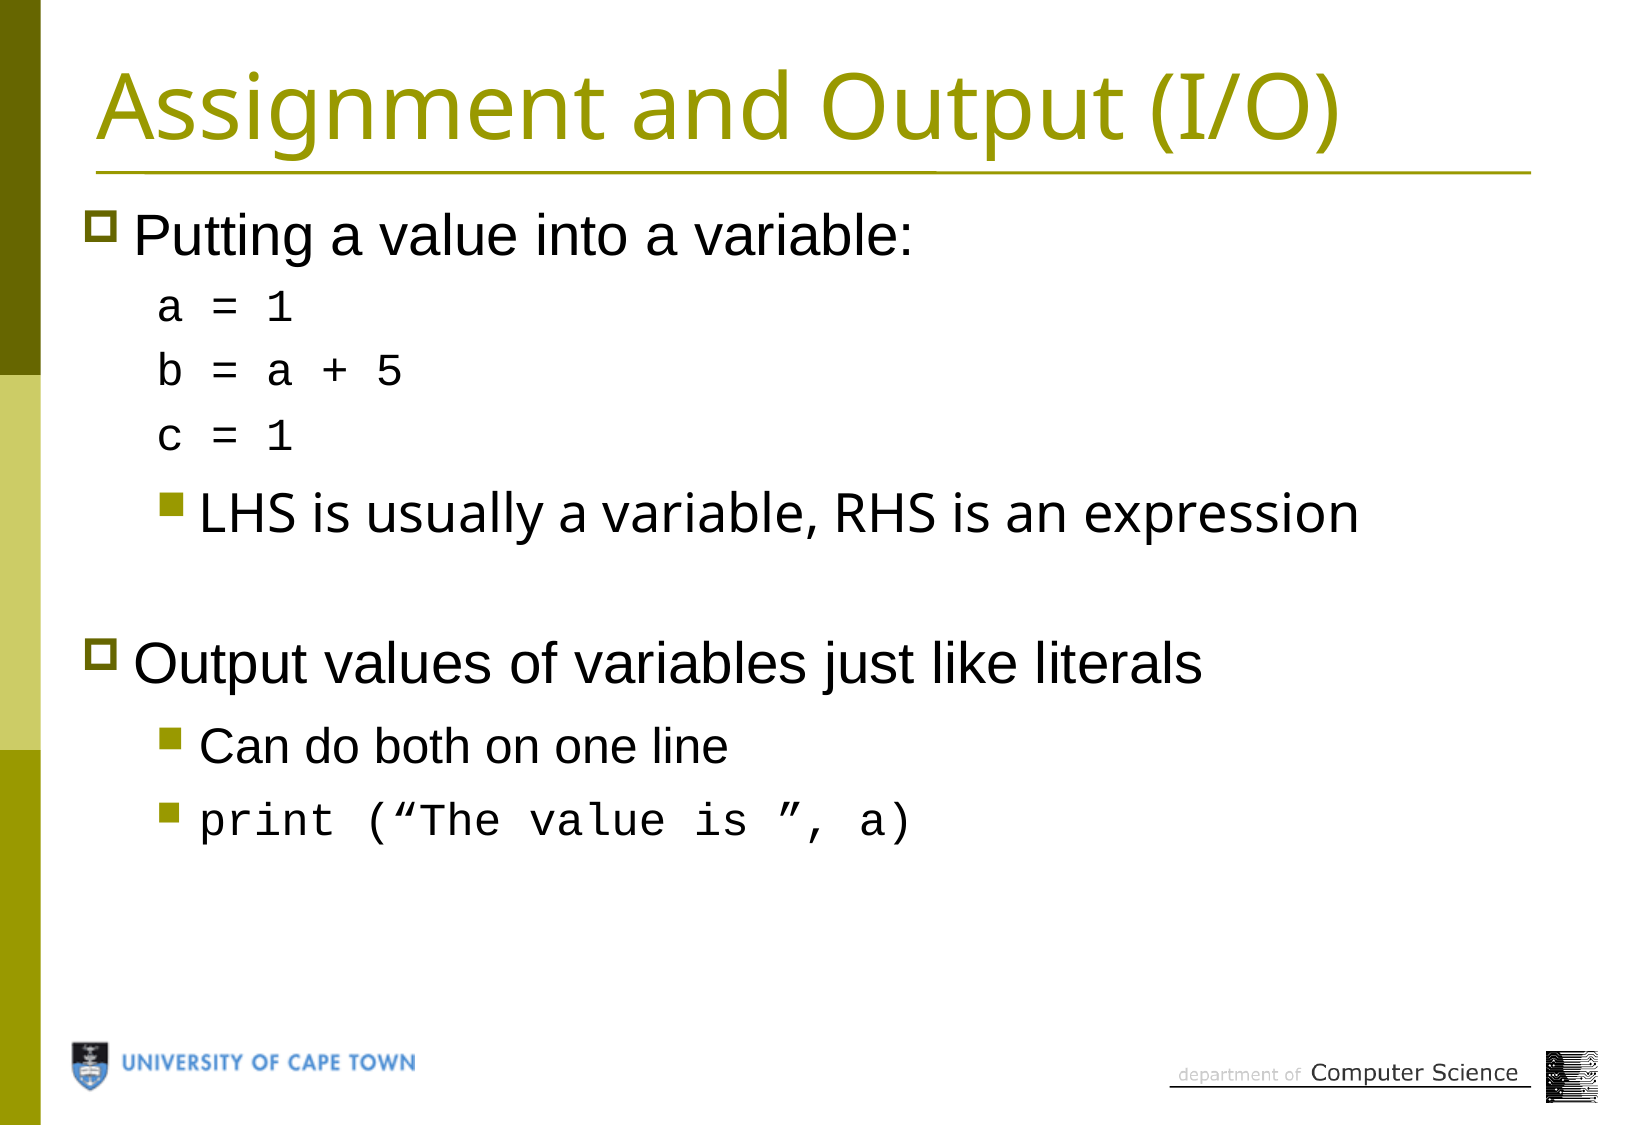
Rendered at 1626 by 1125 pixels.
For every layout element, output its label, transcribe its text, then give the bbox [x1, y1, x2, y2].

picture [1169, 1043, 1532, 1091]
title Assignment and Output (I/O)‏ [81, 37, 1543, 180]
picture [1546, 1051, 1598, 1103]
picture [61, 1024, 415, 1103]
text_box Putting a value into a variable: a = 1 b = a + 5 c = 1 LHS is usually a variable, RHS is an expression Output values of variables just like literals Can do both on one line print (“The value is ”, a) [81, 196, 1543, 947]
